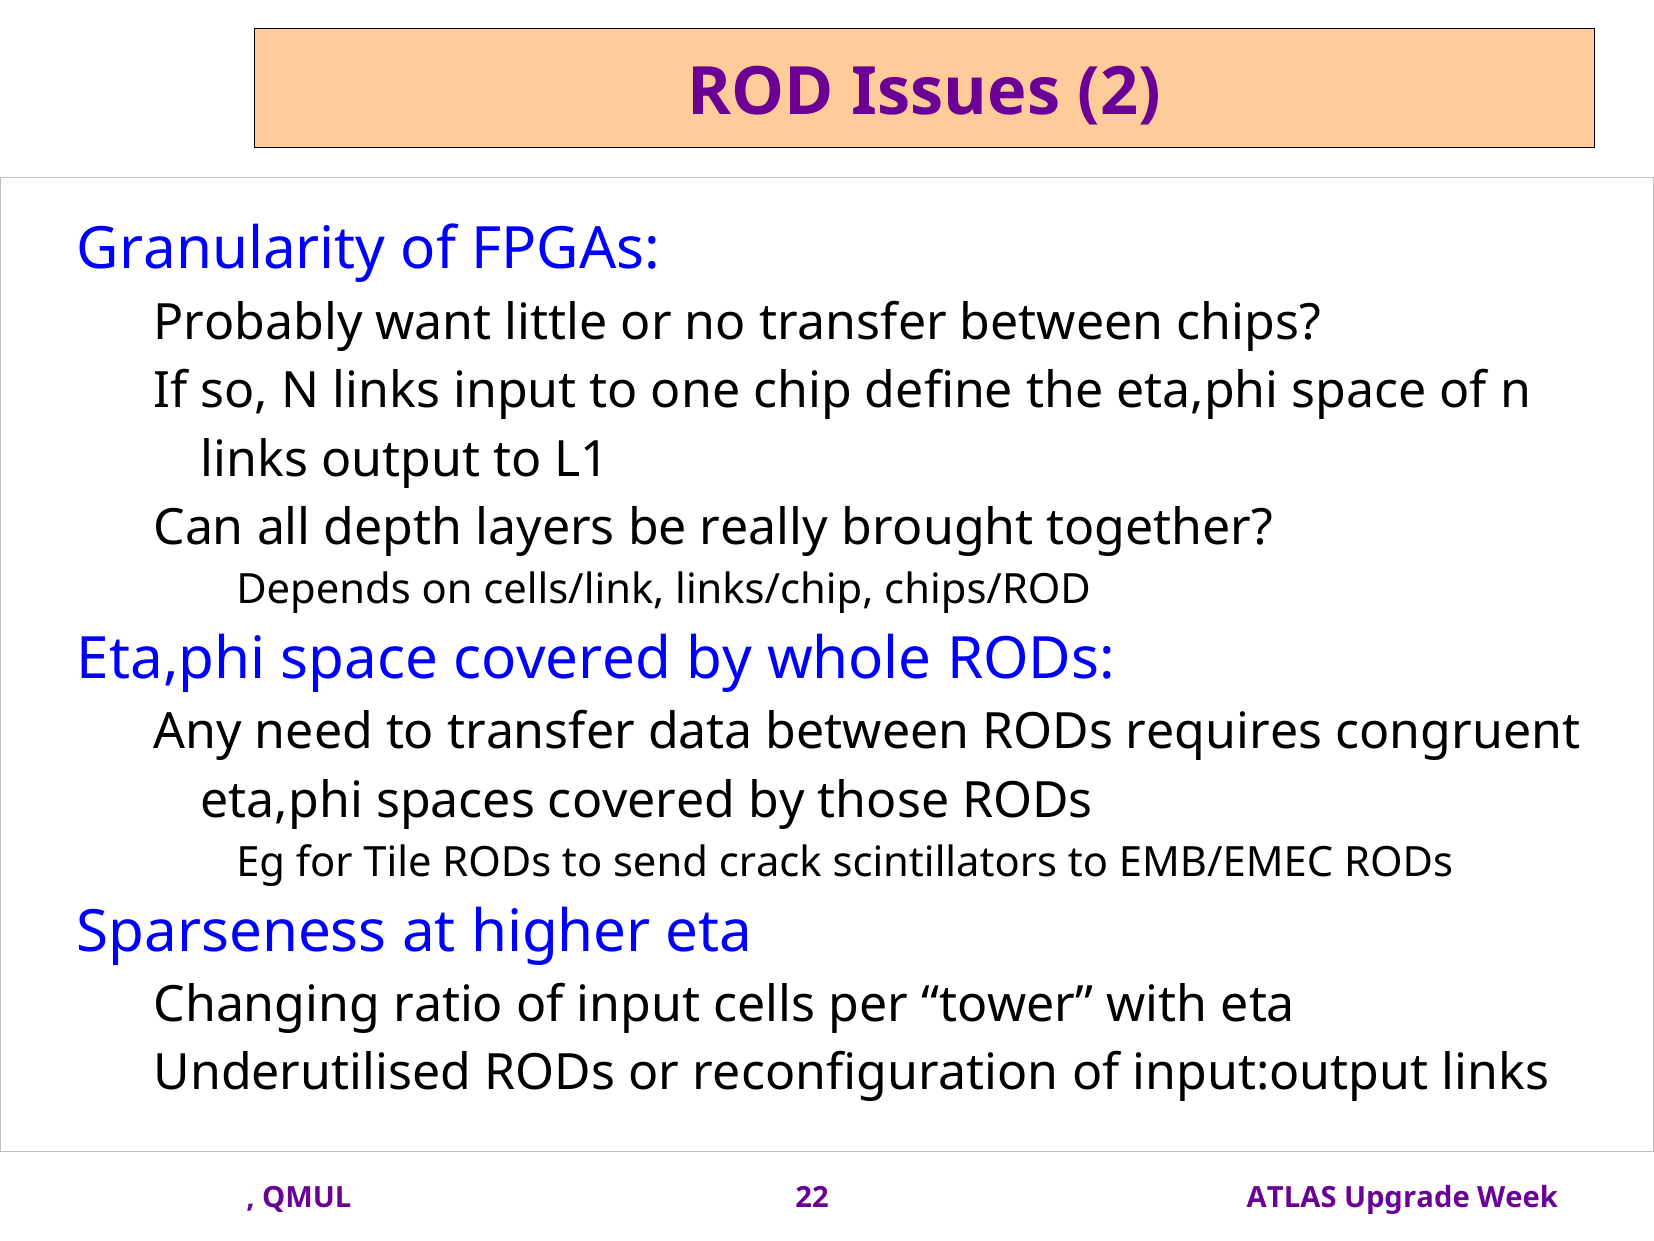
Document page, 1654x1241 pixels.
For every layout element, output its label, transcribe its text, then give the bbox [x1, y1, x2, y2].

title ROD Issues (2) [254, 28, 1595, 148]
list Granularity of FPGAs: Probably want little or no transfer between chips? If so, N links input to one chip define the eta,phi space of n links output to L1 Can all depth layers be really brought together? Depends on cells/link, links/chip, chips/ROD Eta,phi space covered by whole RODs: Any need to transfer data between RODs requires congruent eta,phi spaces covered by those RODs Eg for Tile RODs to send crack scintillators to EMB/EMEC RODs Sparseness at higher eta Changing ratio of input cells per “tower” with eta Underutilised RODs or reconfiguration of input:output links [59, 206, 1595, 1124]
